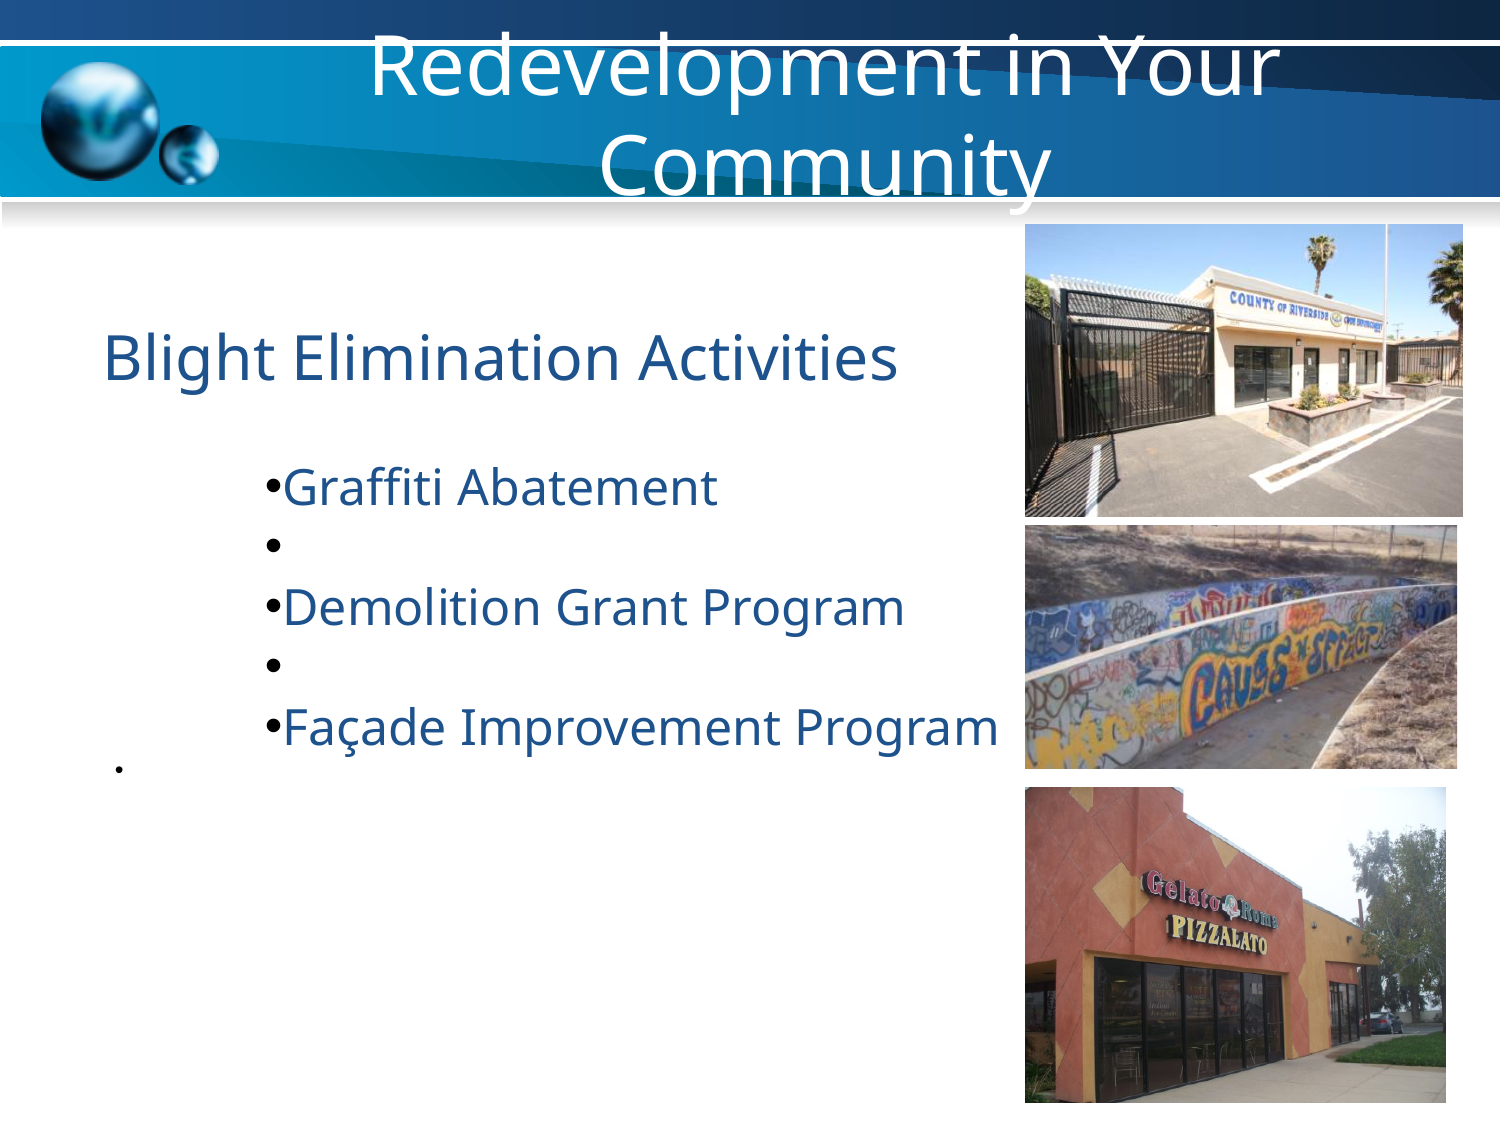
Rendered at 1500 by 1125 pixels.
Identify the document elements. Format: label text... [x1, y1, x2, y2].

title Redevelopment in Your Community [150, 0, 1500, 225]
text_box Blight Elimination Activities [75, 311, 1300, 461]
picture [1025, 525, 1458, 770]
text_box Graffiti Abatement Demolition Grant Program Façade Improvement Program [100, 448, 1325, 793]
picture [1025, 787, 1446, 1103]
picture [1025, 224, 1463, 517]
